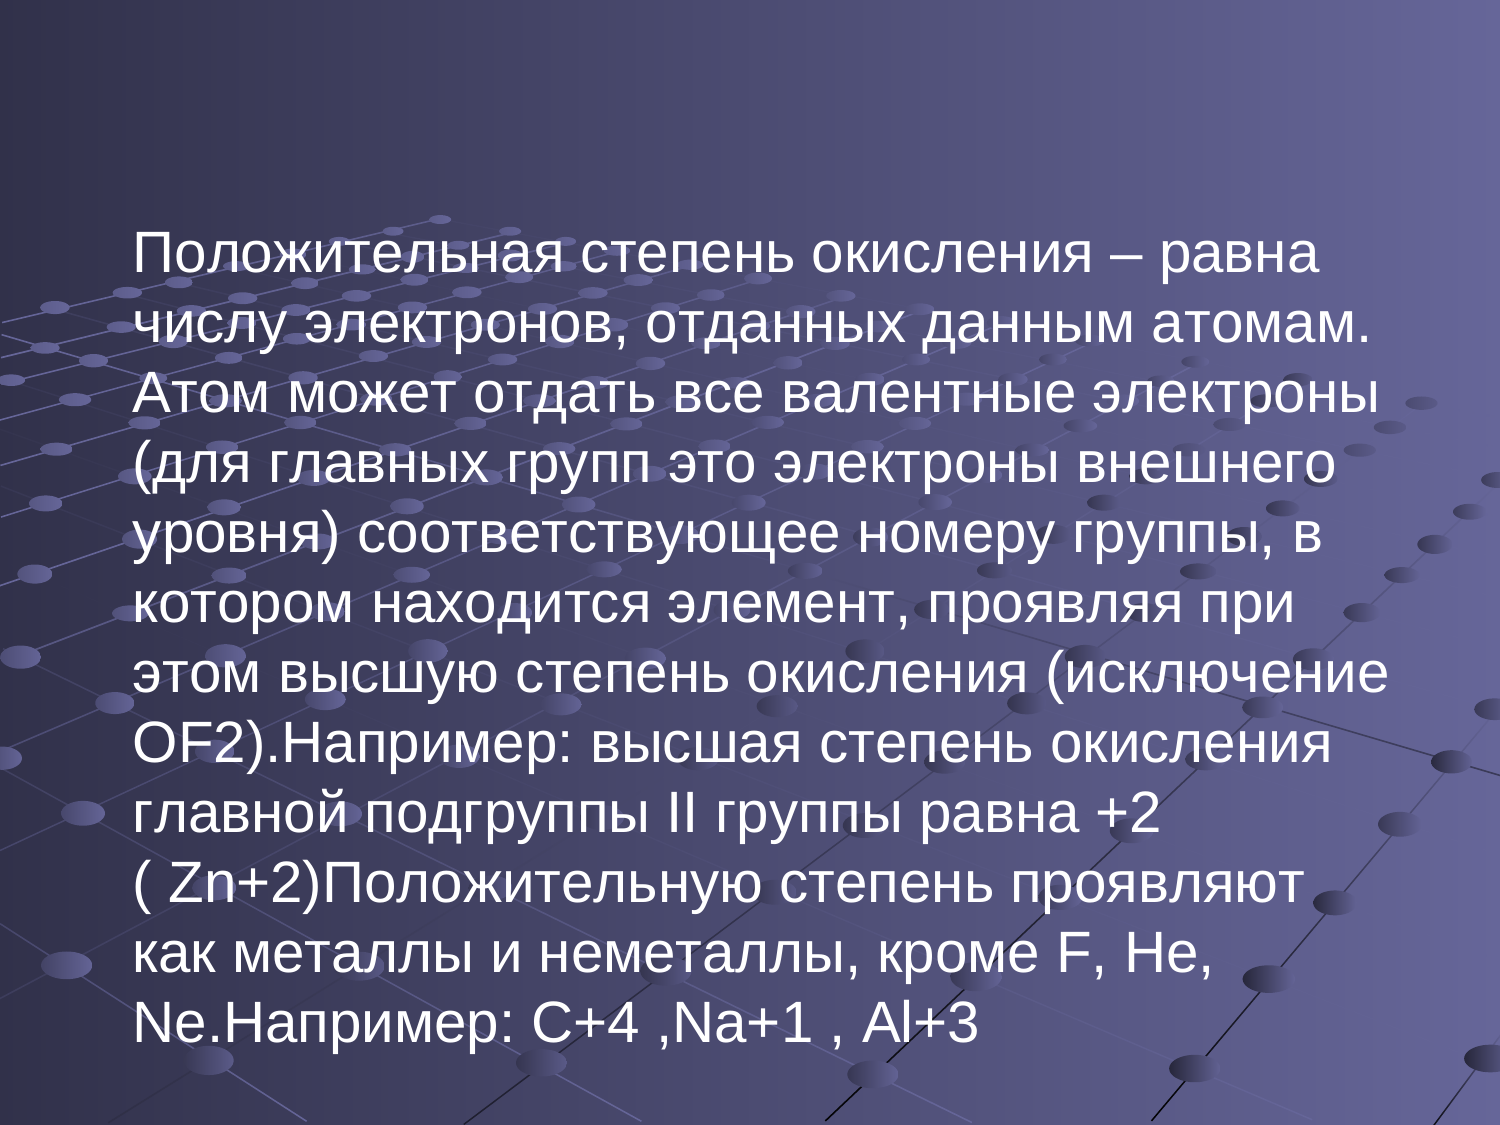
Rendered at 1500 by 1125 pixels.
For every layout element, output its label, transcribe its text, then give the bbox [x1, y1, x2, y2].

text_box Положительная степень окисления – равна числу электронов, отданных данным атомам. Атом может отдать все валентные электроны (для главных групп это электроны внешнего уровня) соответствующее номеру группы, в котором находится элемент, проявляя при этом высшую степень окисления (исключение ОF2).Например: высшая степень окисления главной подгруппы II группы равна +2 ( Zn+2)Положительную степень проявляют как металлы и неметаллы, кроме F, He, Ne.Например: С+4 ,Na+1 , Al+3 [118, 206, 1411, 1062]
